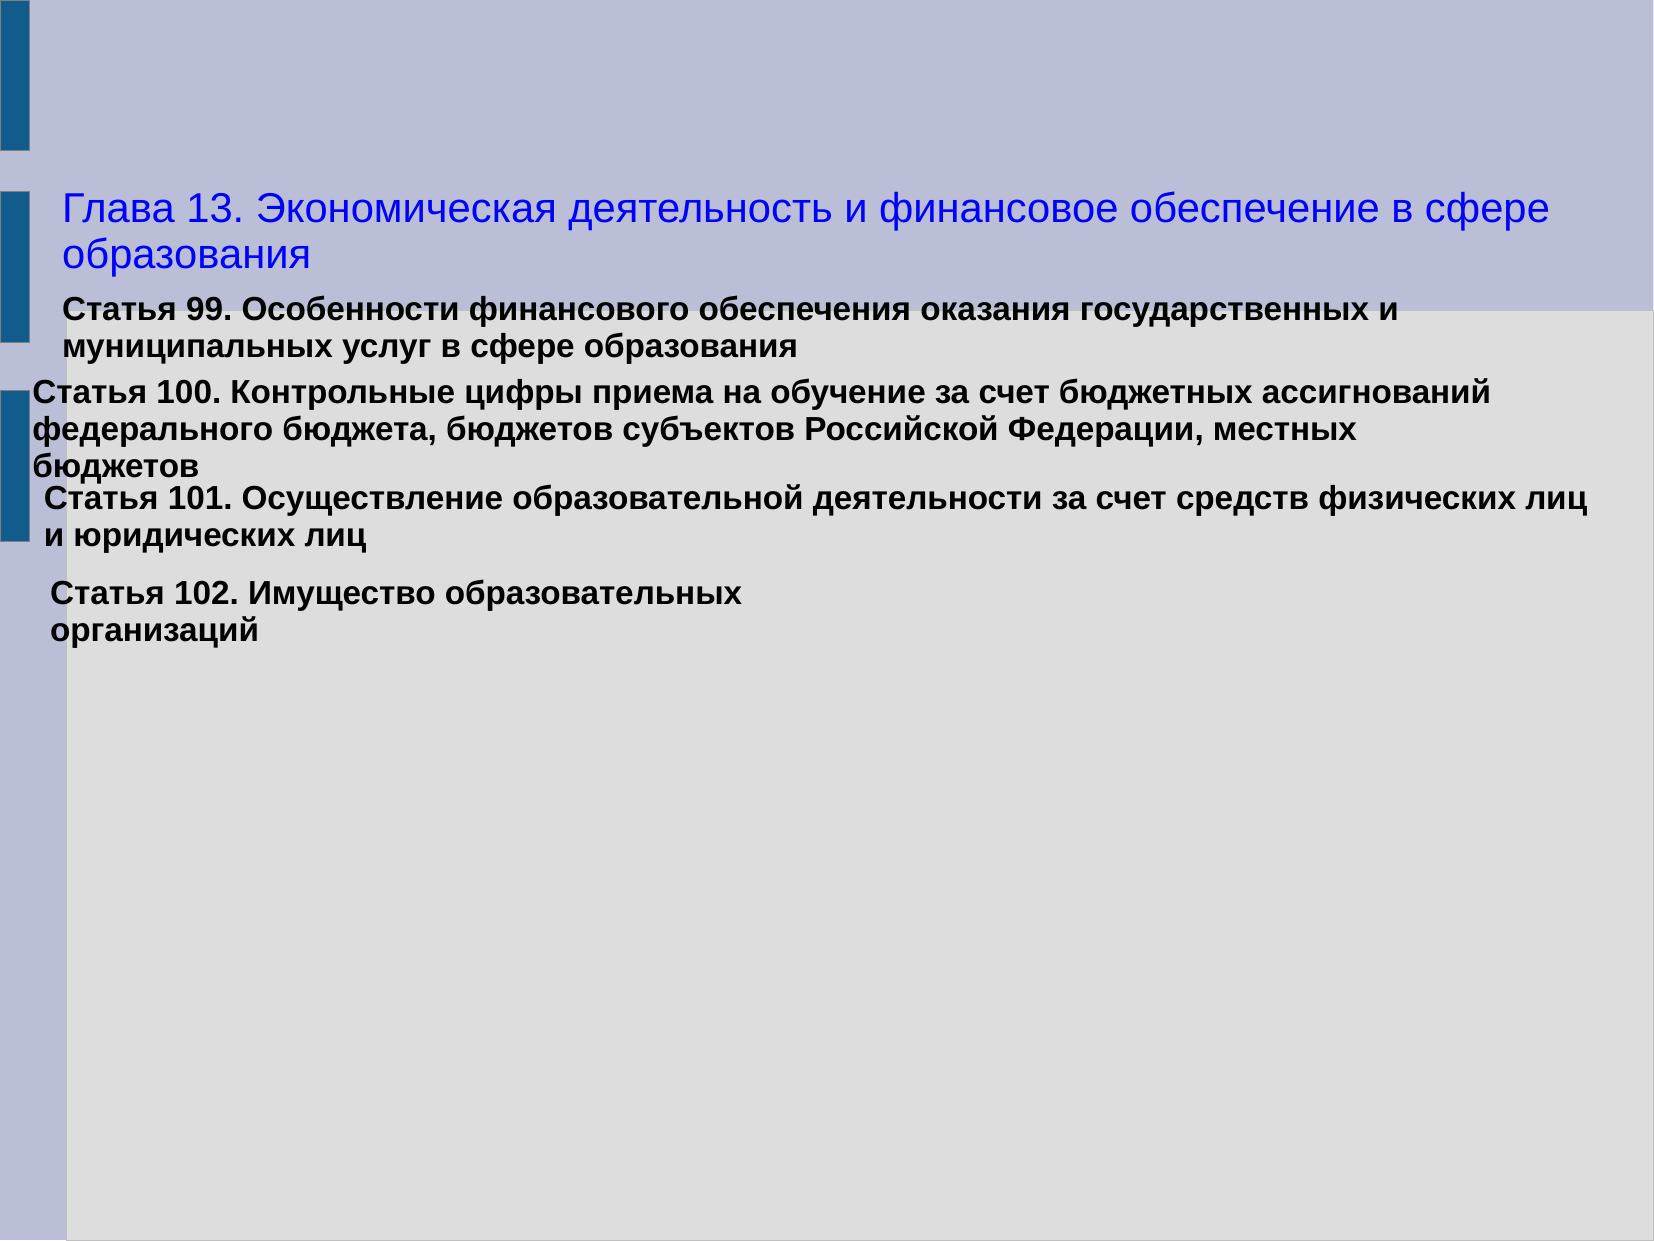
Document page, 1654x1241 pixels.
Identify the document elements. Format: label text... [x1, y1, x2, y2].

text_box Статья 100. Контрольные цифры приема на обучение за счет бюджетных ассигнований федерального бюджета, бюджетов субъектов Российской Федерации, местных бюджетов [17, 366, 1548, 506]
text_box Статья 101. Осуществление образовательной деятельности за счет средств физических лиц и юридических лиц [28, 472, 1630, 612]
text_box Статья 102. Имущество образовательных организаций [35, 566, 974, 668]
text_box Глава 13. Экономическая деятельность и финансовое обеспечение в сфере образования [47, 177, 1648, 286]
text_box Статья 99. Особенности финансового обеспечения оказания государственных и муниципальных услуг в сфере образования [47, 283, 1583, 423]
